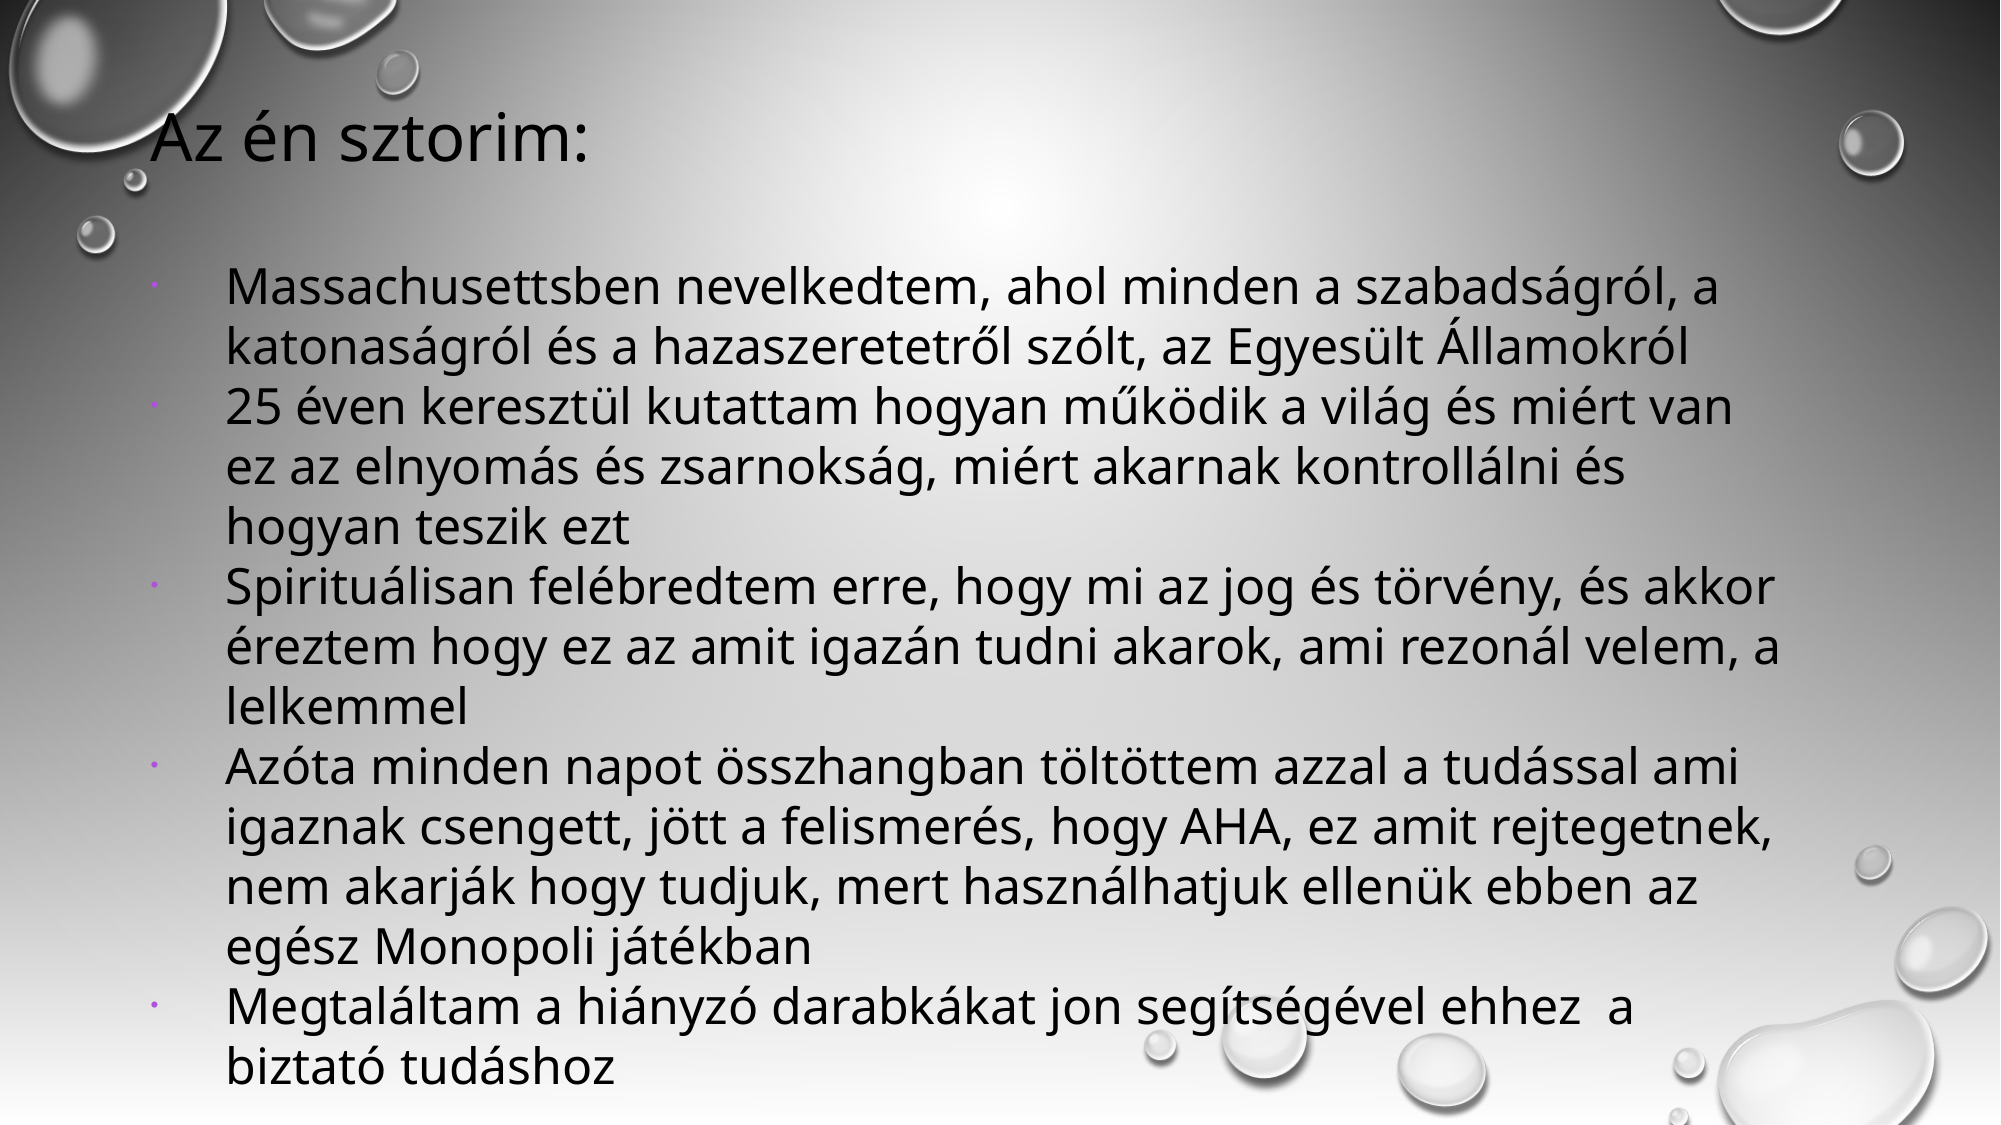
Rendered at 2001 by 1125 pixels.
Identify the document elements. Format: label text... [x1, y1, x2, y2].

picture [0, 0, 2000, 1125]
text_box Az én sztorim: Massachusettsben nevelkedtem, ahol minden a szabadságról, a katonaságról és a hazaszeretetről szólt, az Egyesült Államokról 25 éven keresztül kutattam hogyan működik a világ és miért van ez az elnyomás és zsarnokság, miért akarnak kontrollálni és hogyan teszik ezt Spirituálisan felébredtem erre, hogy mi az jog és törvény, és akkor éreztem hogy ez az amit igazán tudni akarok, ami rezonál velem, a lelkemmel Azóta minden napot összhangban töltöttem azzal a tudással ami igaznak csengett, jött a felismerés, hogy AHA, ez amit rejtegetnek, nem akarják hogy tudjuk, mert használhatjuk ellenük ebben az egész Monopoli játékban Megtaláltam a hiányzó darabkákat jon segítségével ehhez a biztató tudáshoz [135, 87, 1808, 1125]
